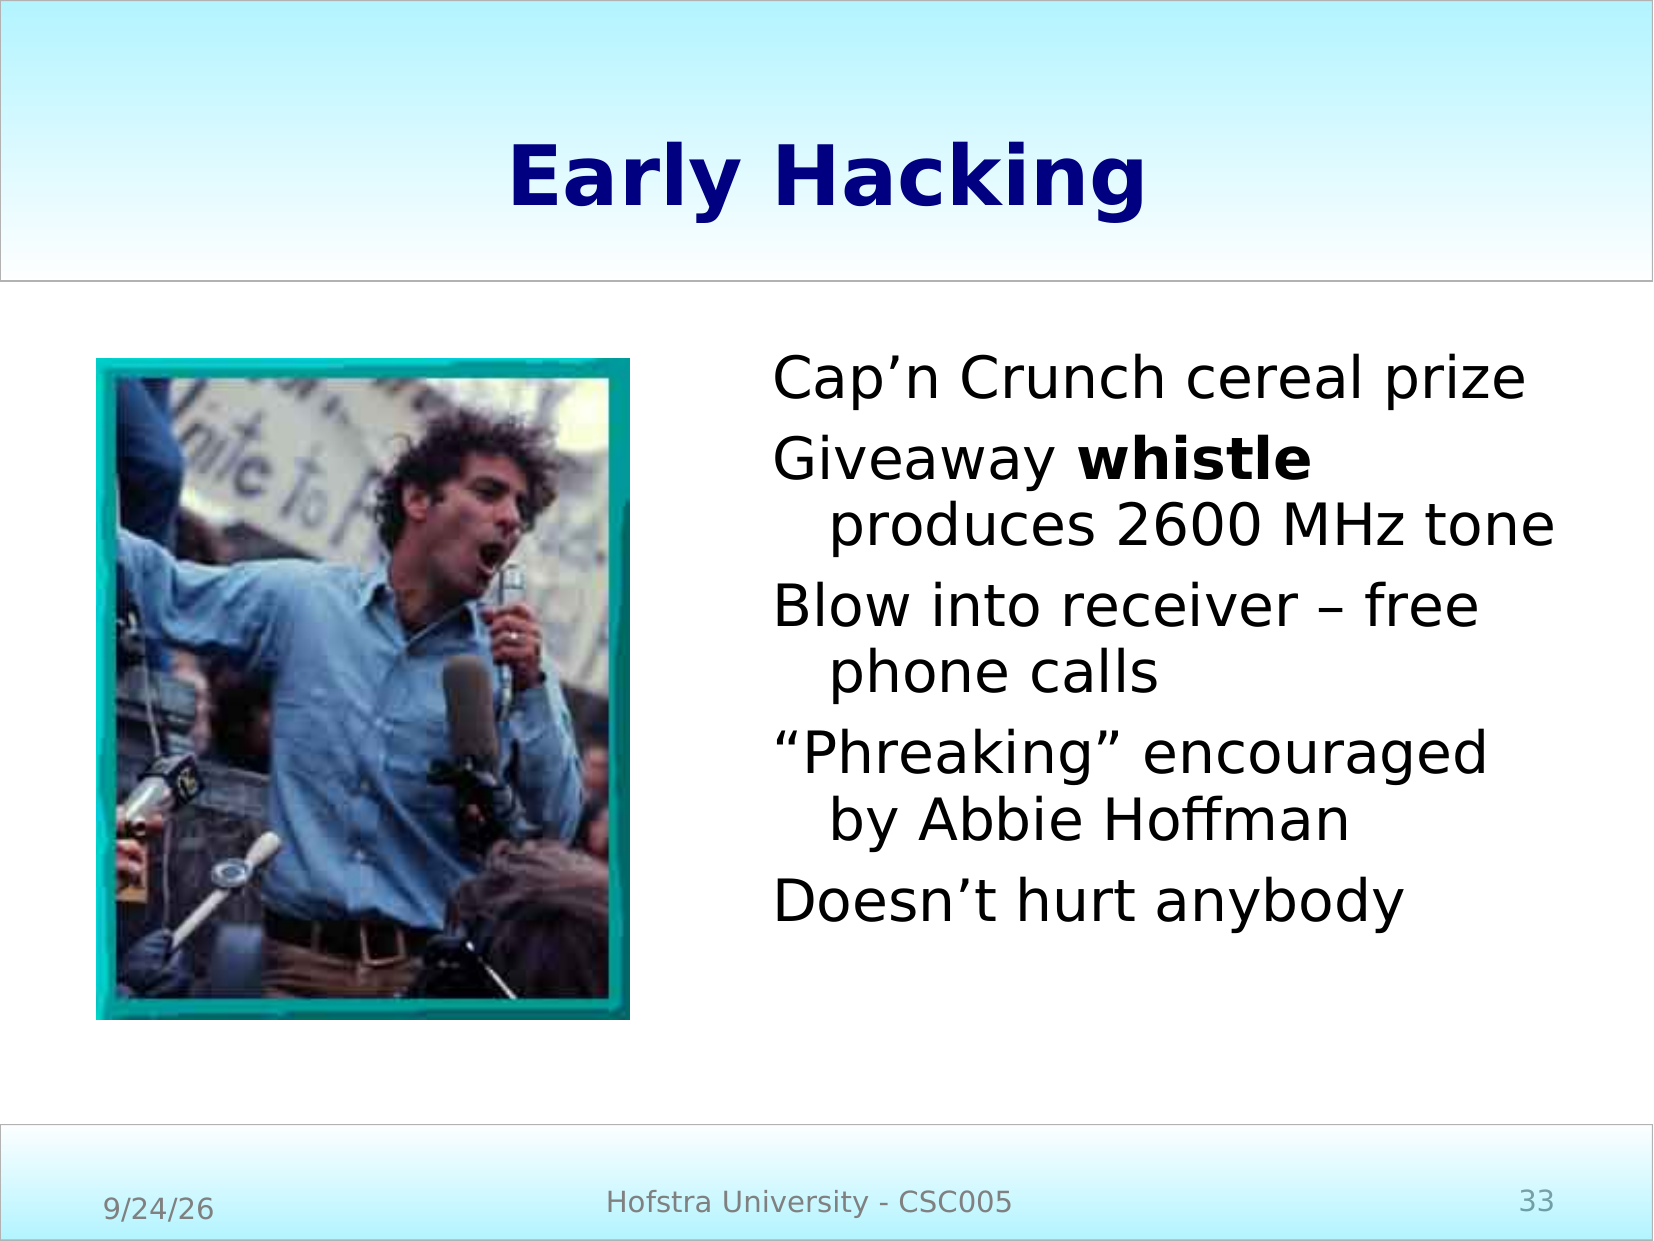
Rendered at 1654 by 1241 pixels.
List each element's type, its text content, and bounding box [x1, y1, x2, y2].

title Early Hacking [123, 87, 1533, 233]
list Cap’n Crunch cereal prize Giveaway whistle produces 2600 MHz tone Blow into receiver – free phone calls “Phreaking” encouraged by Abbie Hoffman Doesn’t hurt anybody [757, 337, 1592, 1051]
picture [96, 358, 630, 1020]
